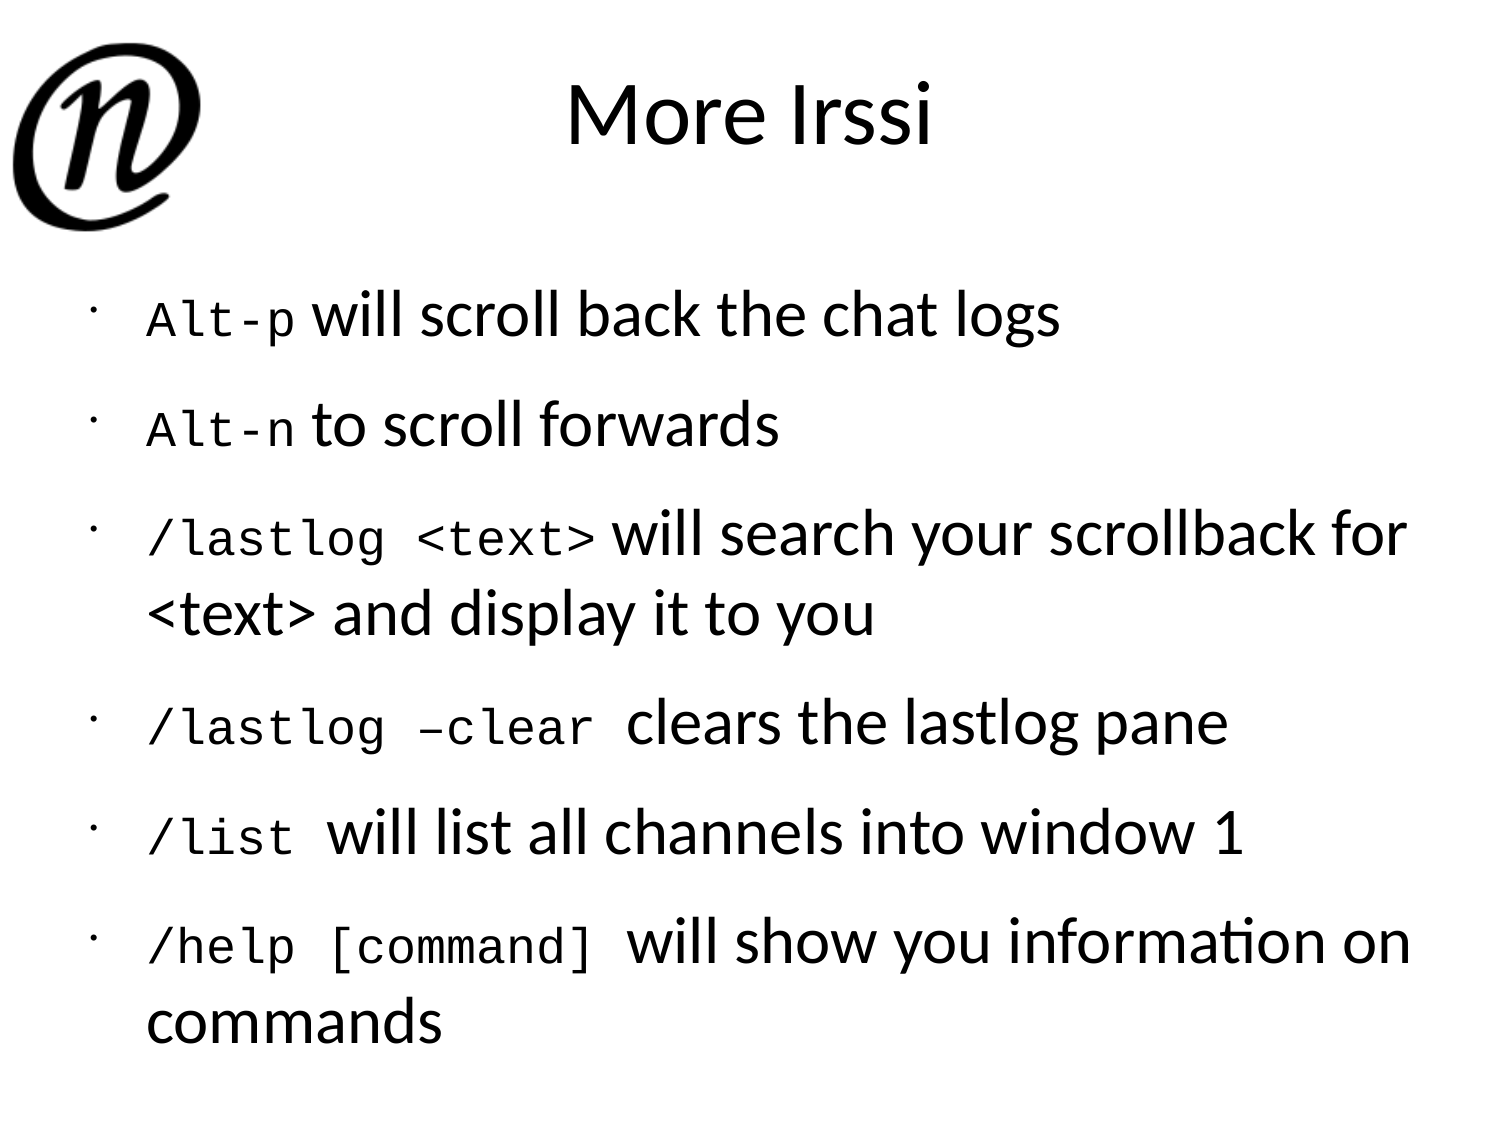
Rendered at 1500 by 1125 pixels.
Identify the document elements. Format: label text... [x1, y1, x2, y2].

list Alt-p will scroll back the chat logs Alt-n to scroll forwards /lastlog <text> will search your scrollback for <text> and display it to you /lastlog –clear clears the lastlog pane /list will list all channels into window 1 /help [command] will show you information on commands [75, 262, 1436, 1005]
title More Irssi [75, 45, 1425, 233]
picture [0, 30, 214, 245]
